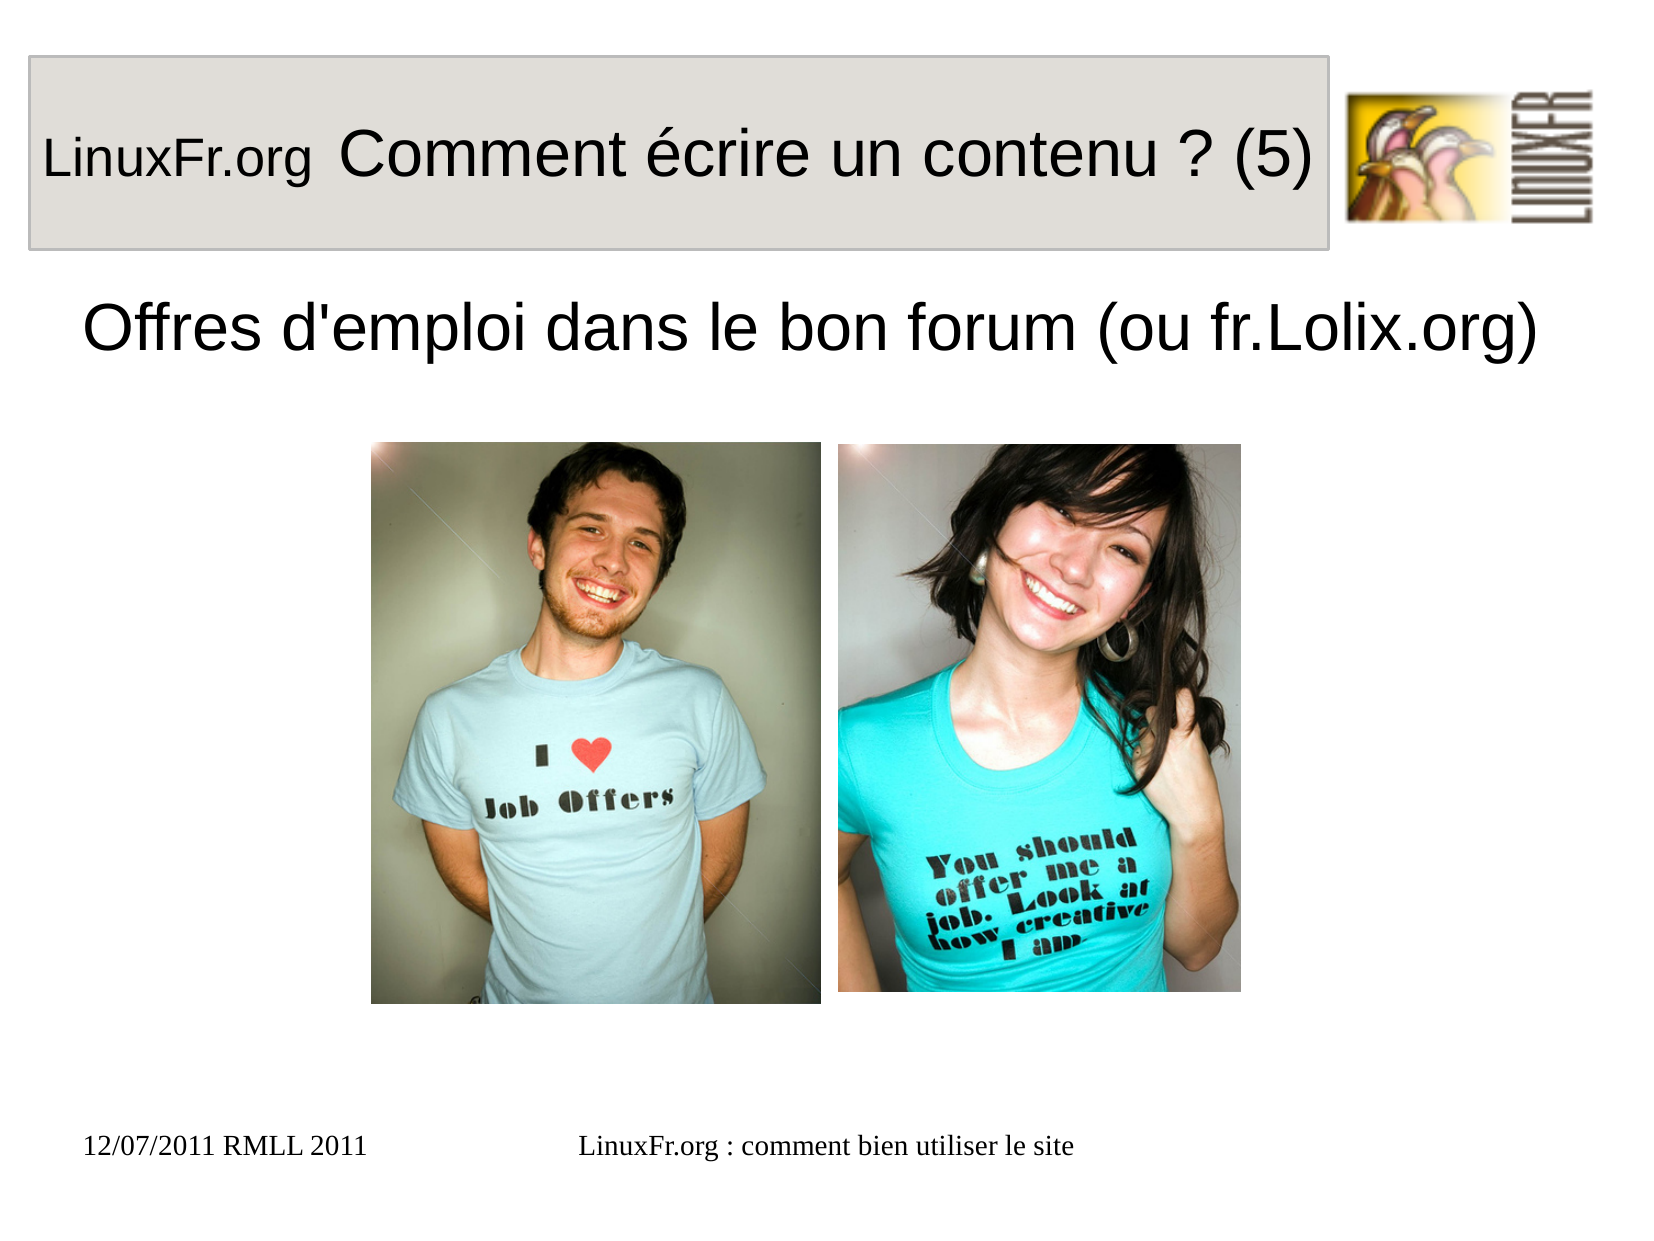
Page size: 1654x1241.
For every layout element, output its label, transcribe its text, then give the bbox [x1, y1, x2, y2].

picture [1341, 88, 1601, 229]
picture [838, 444, 1241, 992]
title LinuxFr.org Comment écrire un contenu ? (5) [29, 56, 1329, 250]
picture [371, 442, 821, 1004]
subtitle Offres d'emploi dans le bon forum (ou fr.Lolix.org) [82, 290, 1571, 1094]
